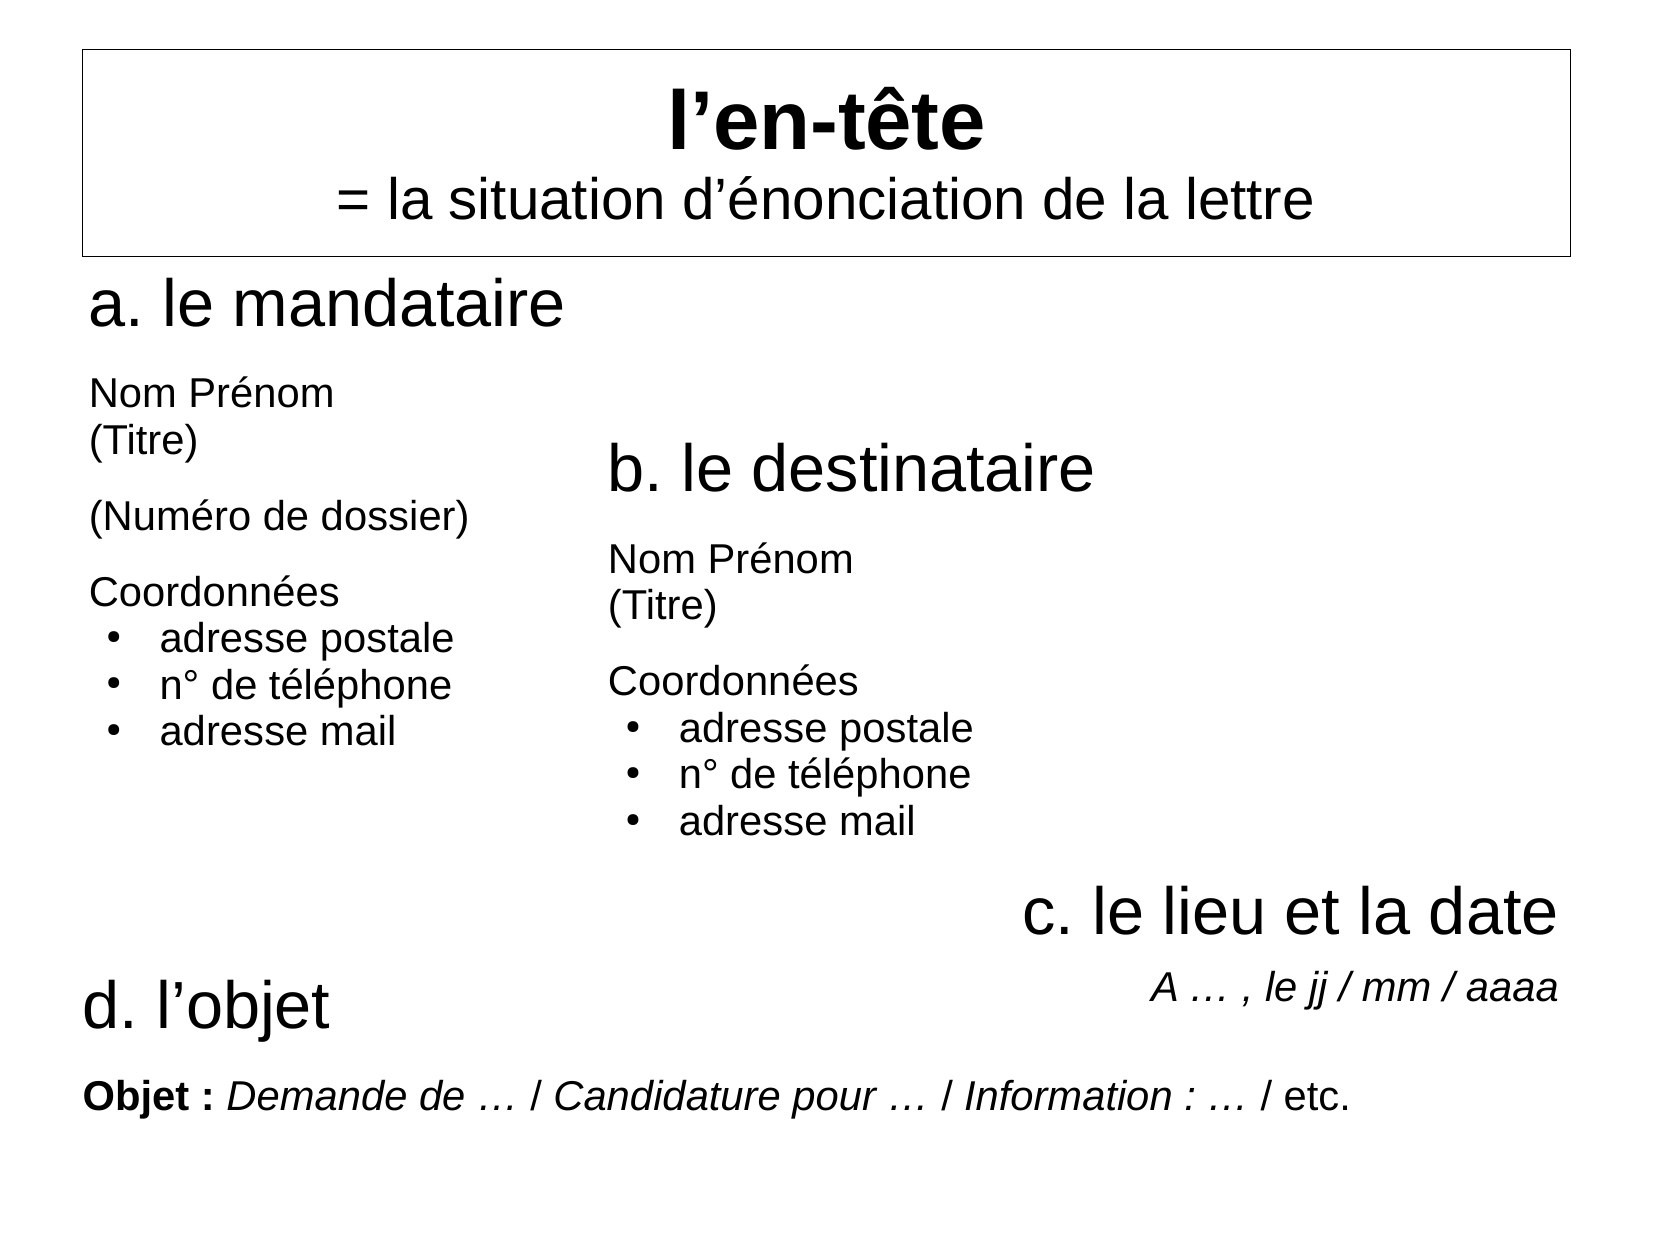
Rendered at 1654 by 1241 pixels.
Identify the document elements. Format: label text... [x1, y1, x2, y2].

list c. le lieu et la date A … , le jj / mm / aaaa [832, 874, 1560, 968]
title l’en-tête = la situation d’énonciation de la lettre [82, 49, 1571, 257]
list b. le destinataire Nom Prénom (Titre) Coordonnées adresse postale n° de téléphone adresse mail [607, 430, 1335, 875]
list d. l’objet Objet : Demande de … / Candidature pour … / Information : … / etc. [82, 968, 1589, 1132]
list a. le mandataire Nom Prénom (Titre) (Numéro de dossier) Coordonnées adresse postale n° de téléphone adresse mail [88, 265, 603, 757]
